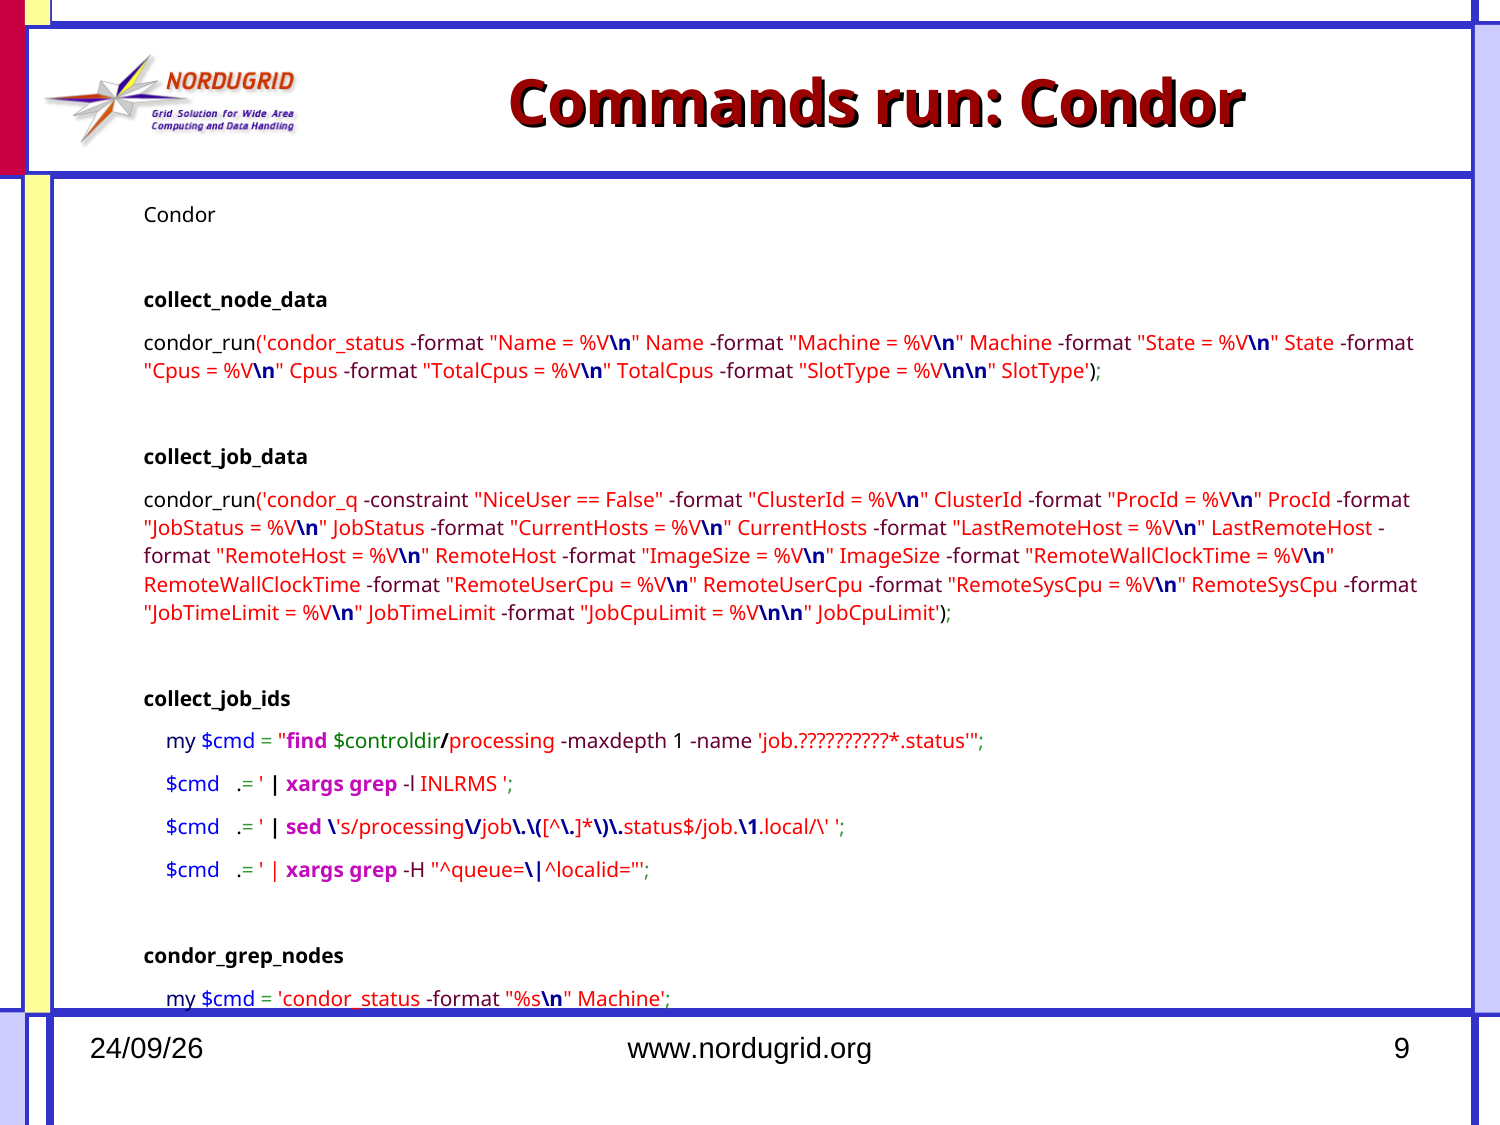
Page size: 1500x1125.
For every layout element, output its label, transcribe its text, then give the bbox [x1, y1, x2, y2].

picture [40, 49, 301, 148]
title Commands run: Condor [324, 17, 1428, 183]
list Condor collect_node_data condor_run('condor_status -format "Name = %V\n" Name -format "Machine = %V\n" Machine -format "State = %V\n" State -format "Cpus = %V\n" Cpus -format "TotalCpus = %V\n" TotalCpus -format "SlotType = %V\n\n" SlotType'); collect_job_data condor_run('condor_q -constraint "NiceUser == False" -format "ClusterId = %V\n" ClusterId -format "ProcId = %V\n" ProcId -format "JobStatus = %V\n" JobStatus -format "CurrentHosts = %V\n" CurrentHosts -format "LastRemoteHost = %V\n" LastRemoteHost -format "RemoteHost = %V\n" RemoteHost -format "ImageSize = %V\n" ImageSize -format "RemoteWallClockTime = %V\n" RemoteWallClockTime -format "RemoteUserCpu = %V\n" RemoteUserCpu -format "RemoteSysCpu = %V\n" RemoteSysCpu -format "JobTimeLimit = %V\n" JobTimeLimit -format "JobCpuLimit = %V\n\n" JobCpuLimit'); collect_job_ids my $cmd = "find $controldir/processing -maxdepth 1 -name 'job.??????????*.status'"; $cmd .= ' | xargs grep -l INLRMS '; $cmd .= ' | sed \'s/processing\/job\.\([^\.]*\)\.status$/job.\1.local/\' '; $cmd .= ' | xargs grep -H "^queue=\|^localid="'; condor_grep_nodes my $cmd = 'condor_status -format "%s\n" Machine'; [87, 200, 1426, 958]
